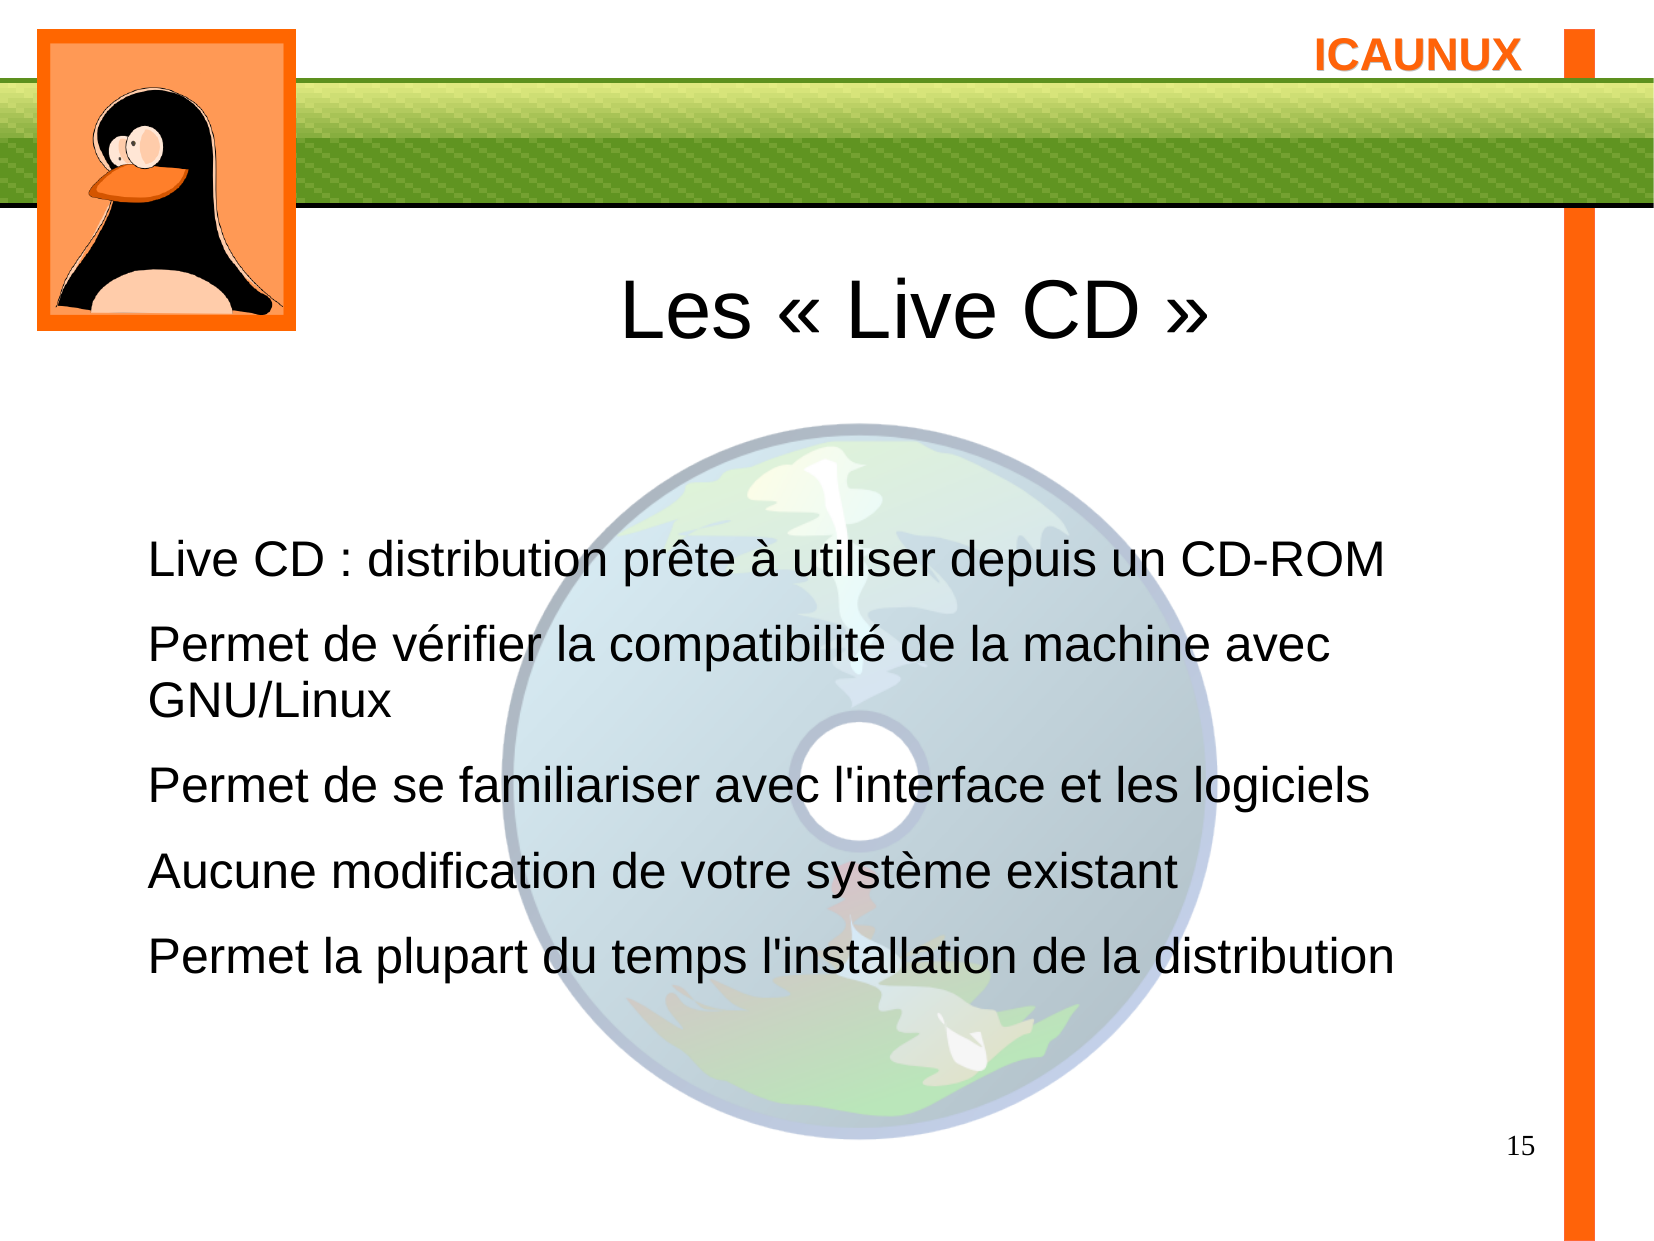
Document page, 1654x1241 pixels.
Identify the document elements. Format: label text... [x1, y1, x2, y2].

picture [0, 29, 1654, 331]
picture [472, 394, 1230, 531]
list Live CD : distribution prête à utiliser depuis un CD-ROM Permet de vérifier la compatibilité de la machine avec GNU/Linux Permet de se familiariser avec l'interface et les logiciels Aucune modification de votre système existant Permet la plupart du temps l'installation de la distribution [147, 531, 1571, 1153]
title Les « Live CD » [324, 235, 1506, 384]
